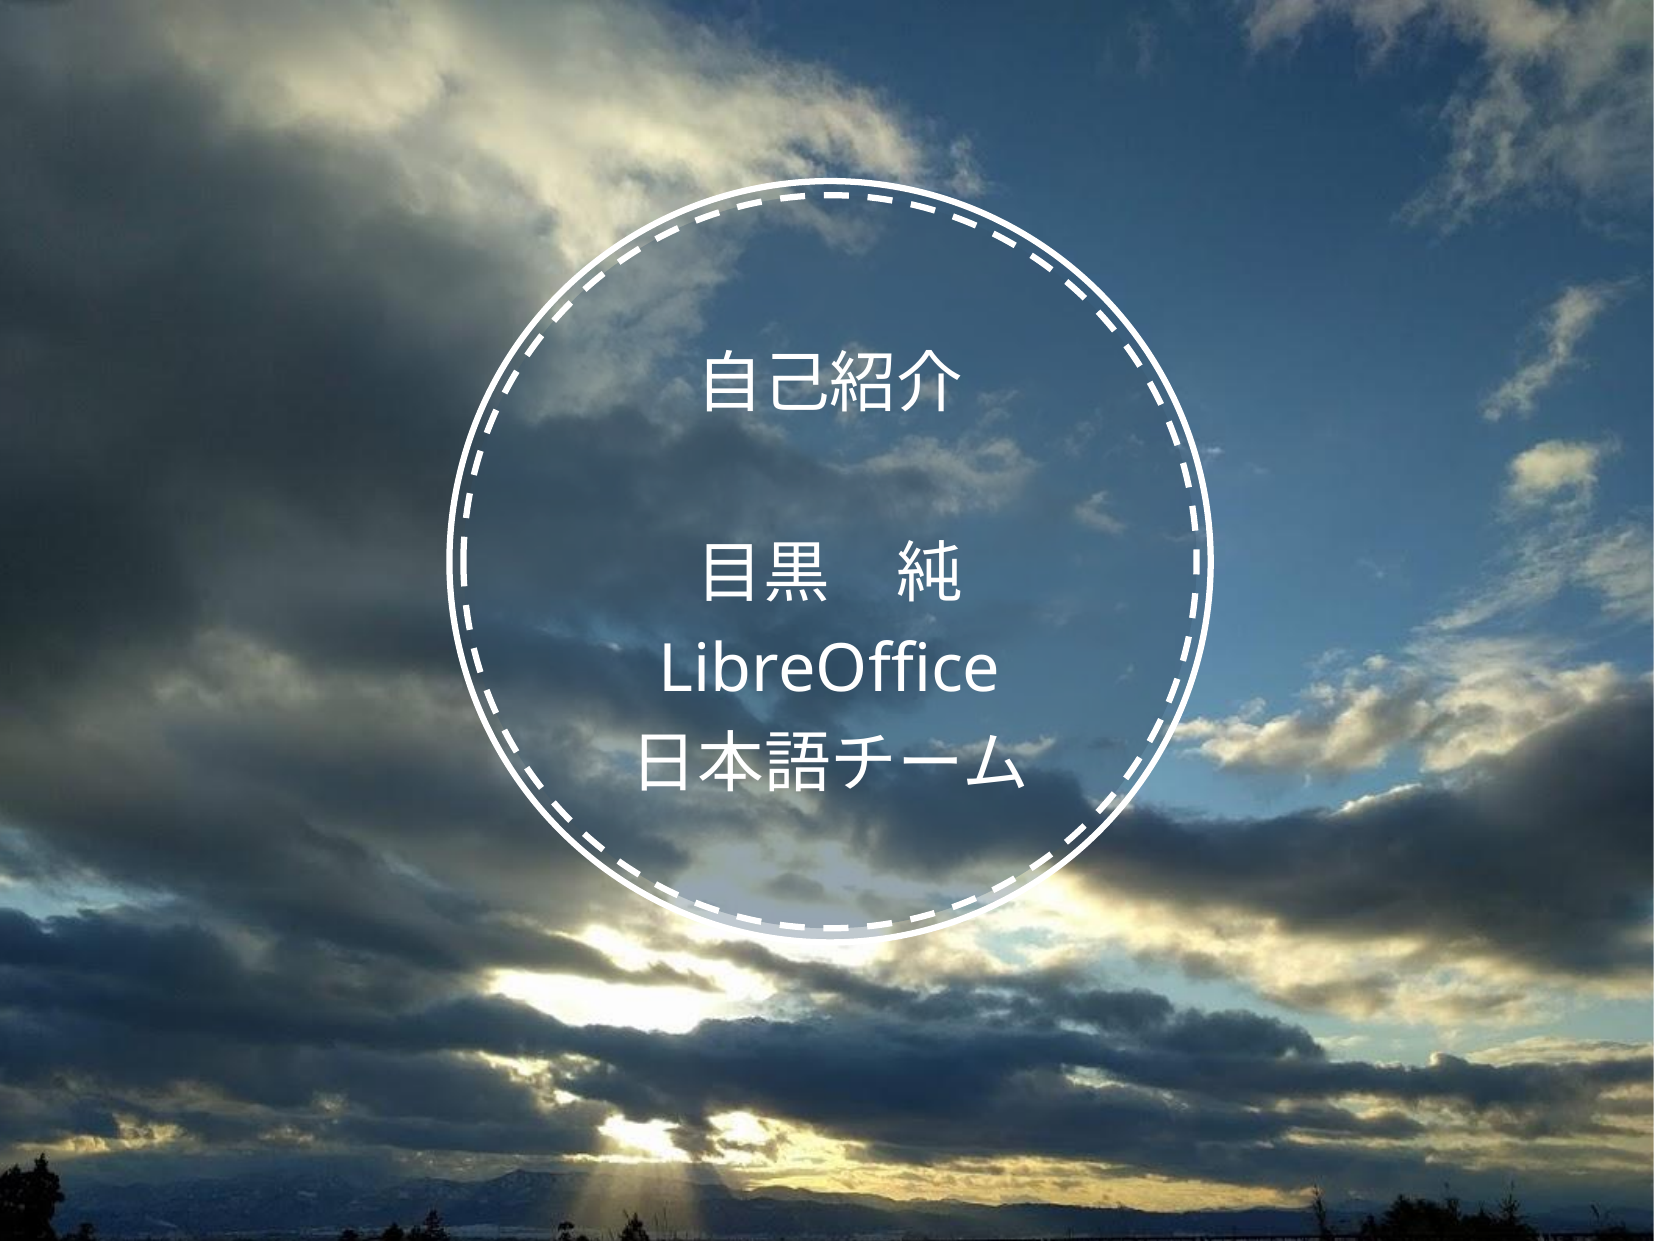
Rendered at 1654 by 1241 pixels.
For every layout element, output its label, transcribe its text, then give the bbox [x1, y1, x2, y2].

text_box [510, 768, 1150, 943]
text_box [869, 358, 887, 372]
picture [0, 0, 1654, 1241]
text_box [801, 772, 819, 784]
text_box 自己紹介 目黒 純 LibreOffice 日本語チーム [483, 372, 1177, 768]
text_box [500, 181, 1161, 372]
text_box [712, 364, 748, 372]
text_box [449, 405, 483, 719]
text_box [983, 768, 1013, 778]
text_box [1177, 405, 1211, 719]
text_box [647, 768, 680, 781]
text_box [915, 356, 944, 372]
